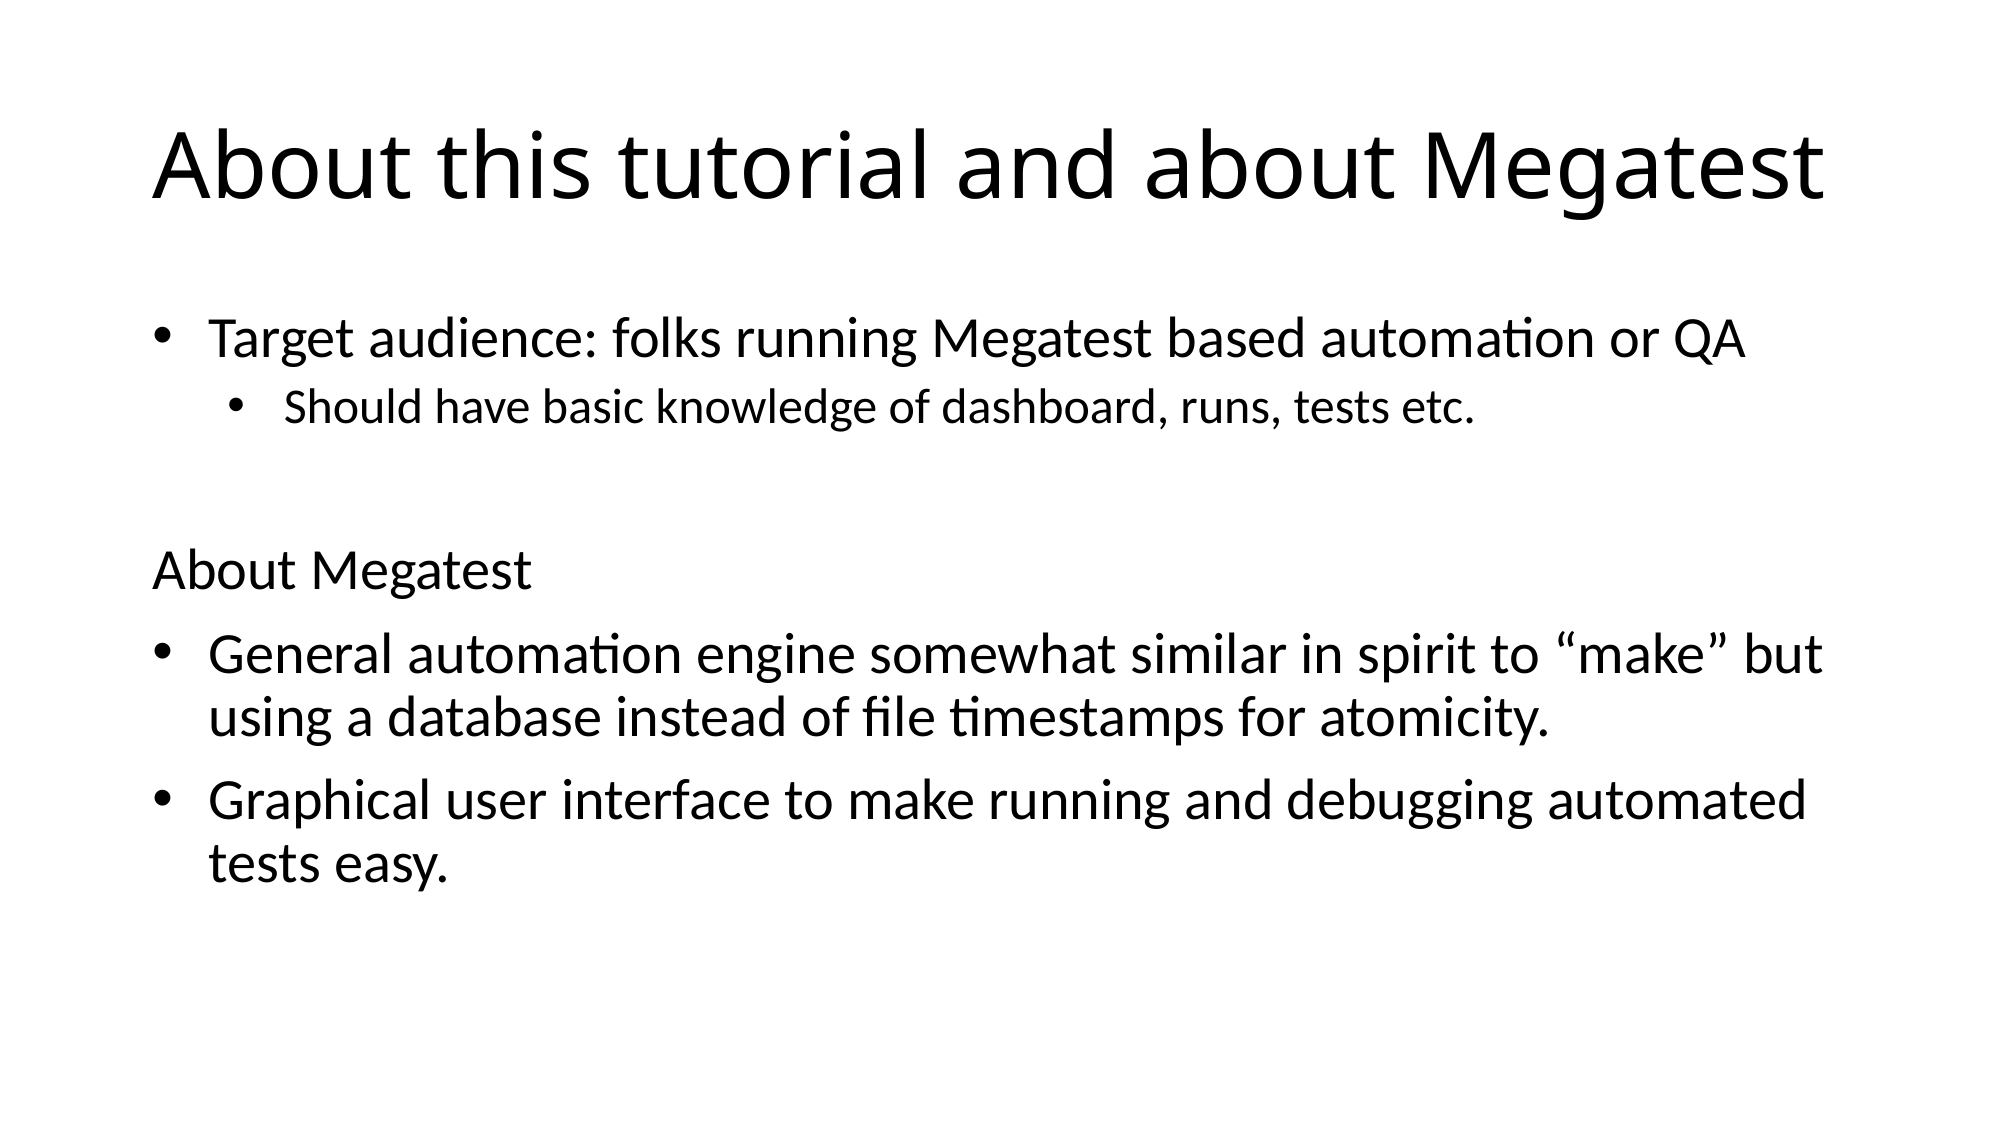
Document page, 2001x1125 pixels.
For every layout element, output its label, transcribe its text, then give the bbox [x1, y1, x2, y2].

list Target audience: folks running Megatest based automation or QA Should have basic knowledge of dashboard, runs, tests etc. About Megatest General automation engine somewhat similar in spirit to “make” but using a database instead of file timestamps for atomicity. Graphical user interface to make running and debugging automated tests easy. [137, 299, 1863, 1014]
title About this tutorial and about Megatest [137, 59, 1863, 278]
